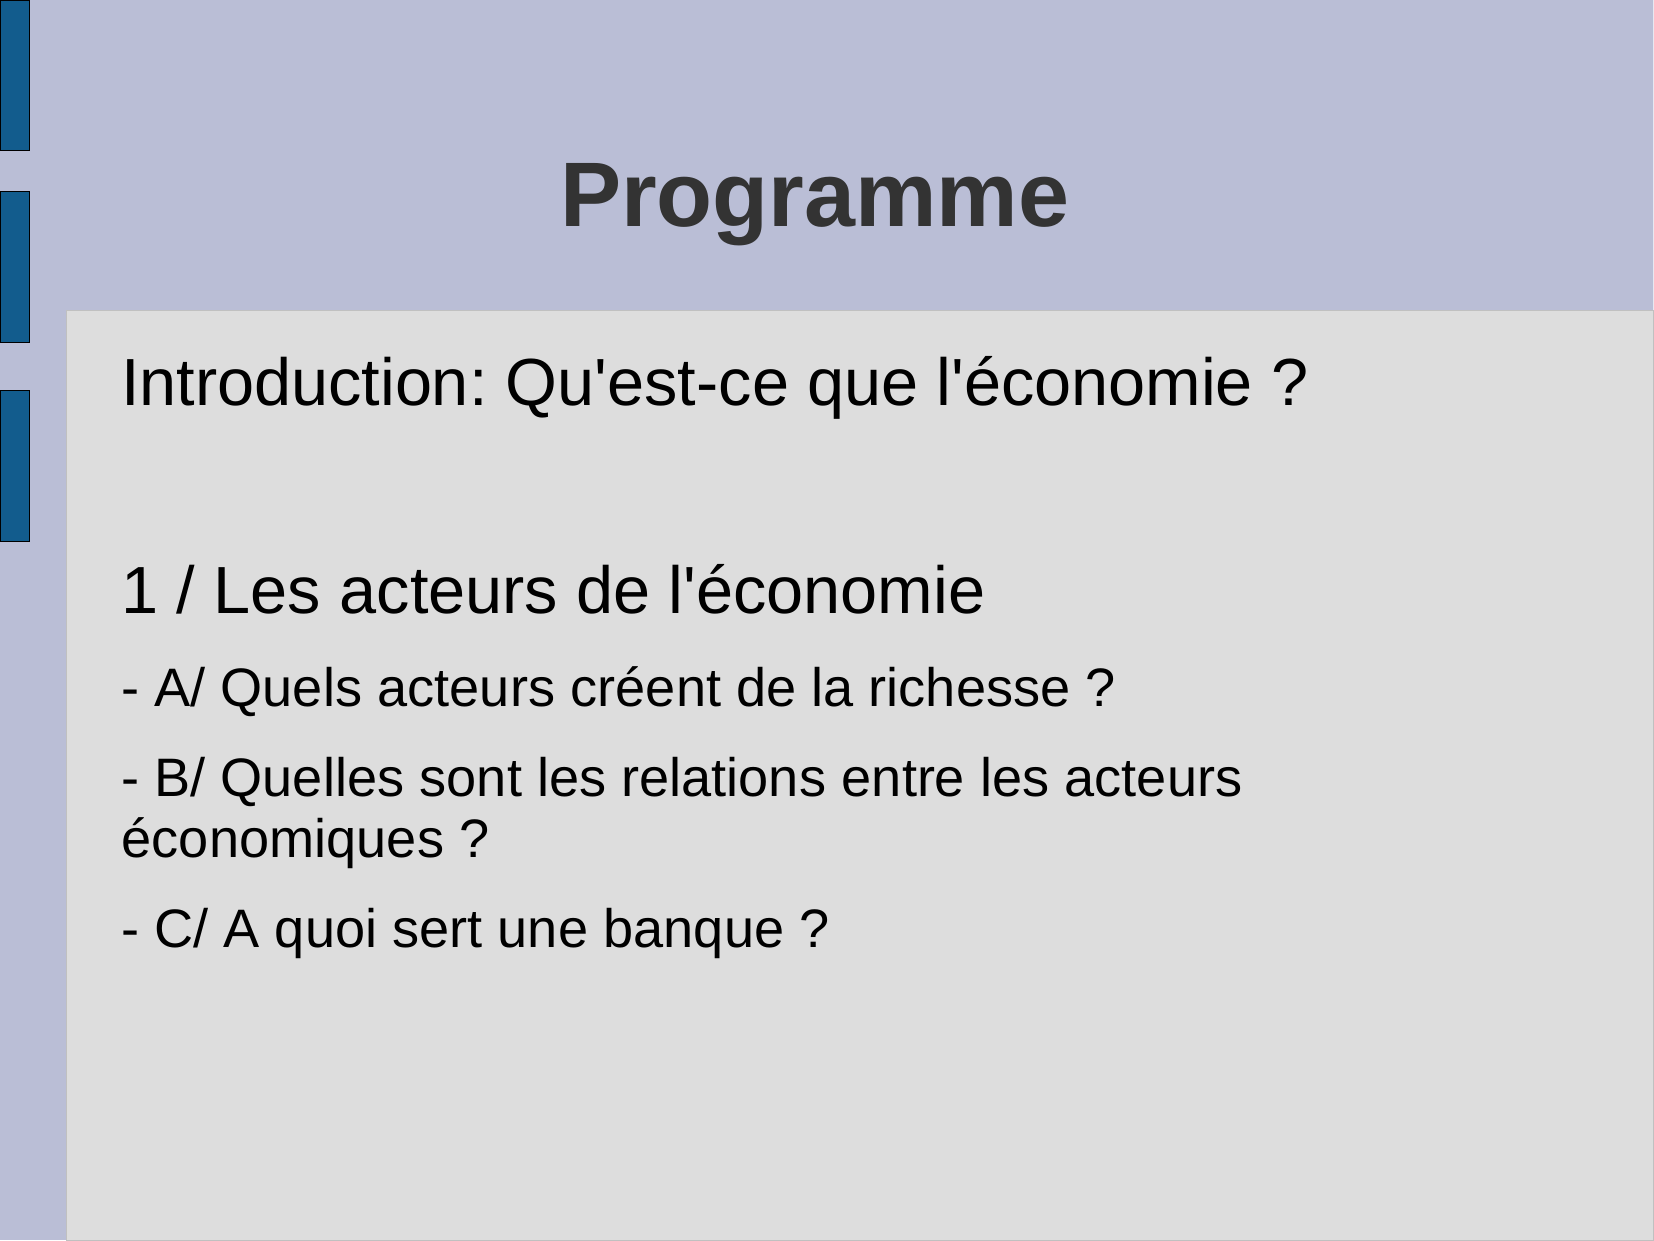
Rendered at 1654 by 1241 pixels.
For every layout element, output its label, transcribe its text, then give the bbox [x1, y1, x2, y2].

title Programme [121, 91, 1534, 299]
list Introduction: Qu'est-ce que l'économie ? 1 / Les acteurs de l'économie - A/ Quels acteurs créent de la richesse ? - B/ Quelles sont les relations entre les acteurs économiques ? - C/ A quoi sert une banque ? [121, 344, 1534, 1168]
